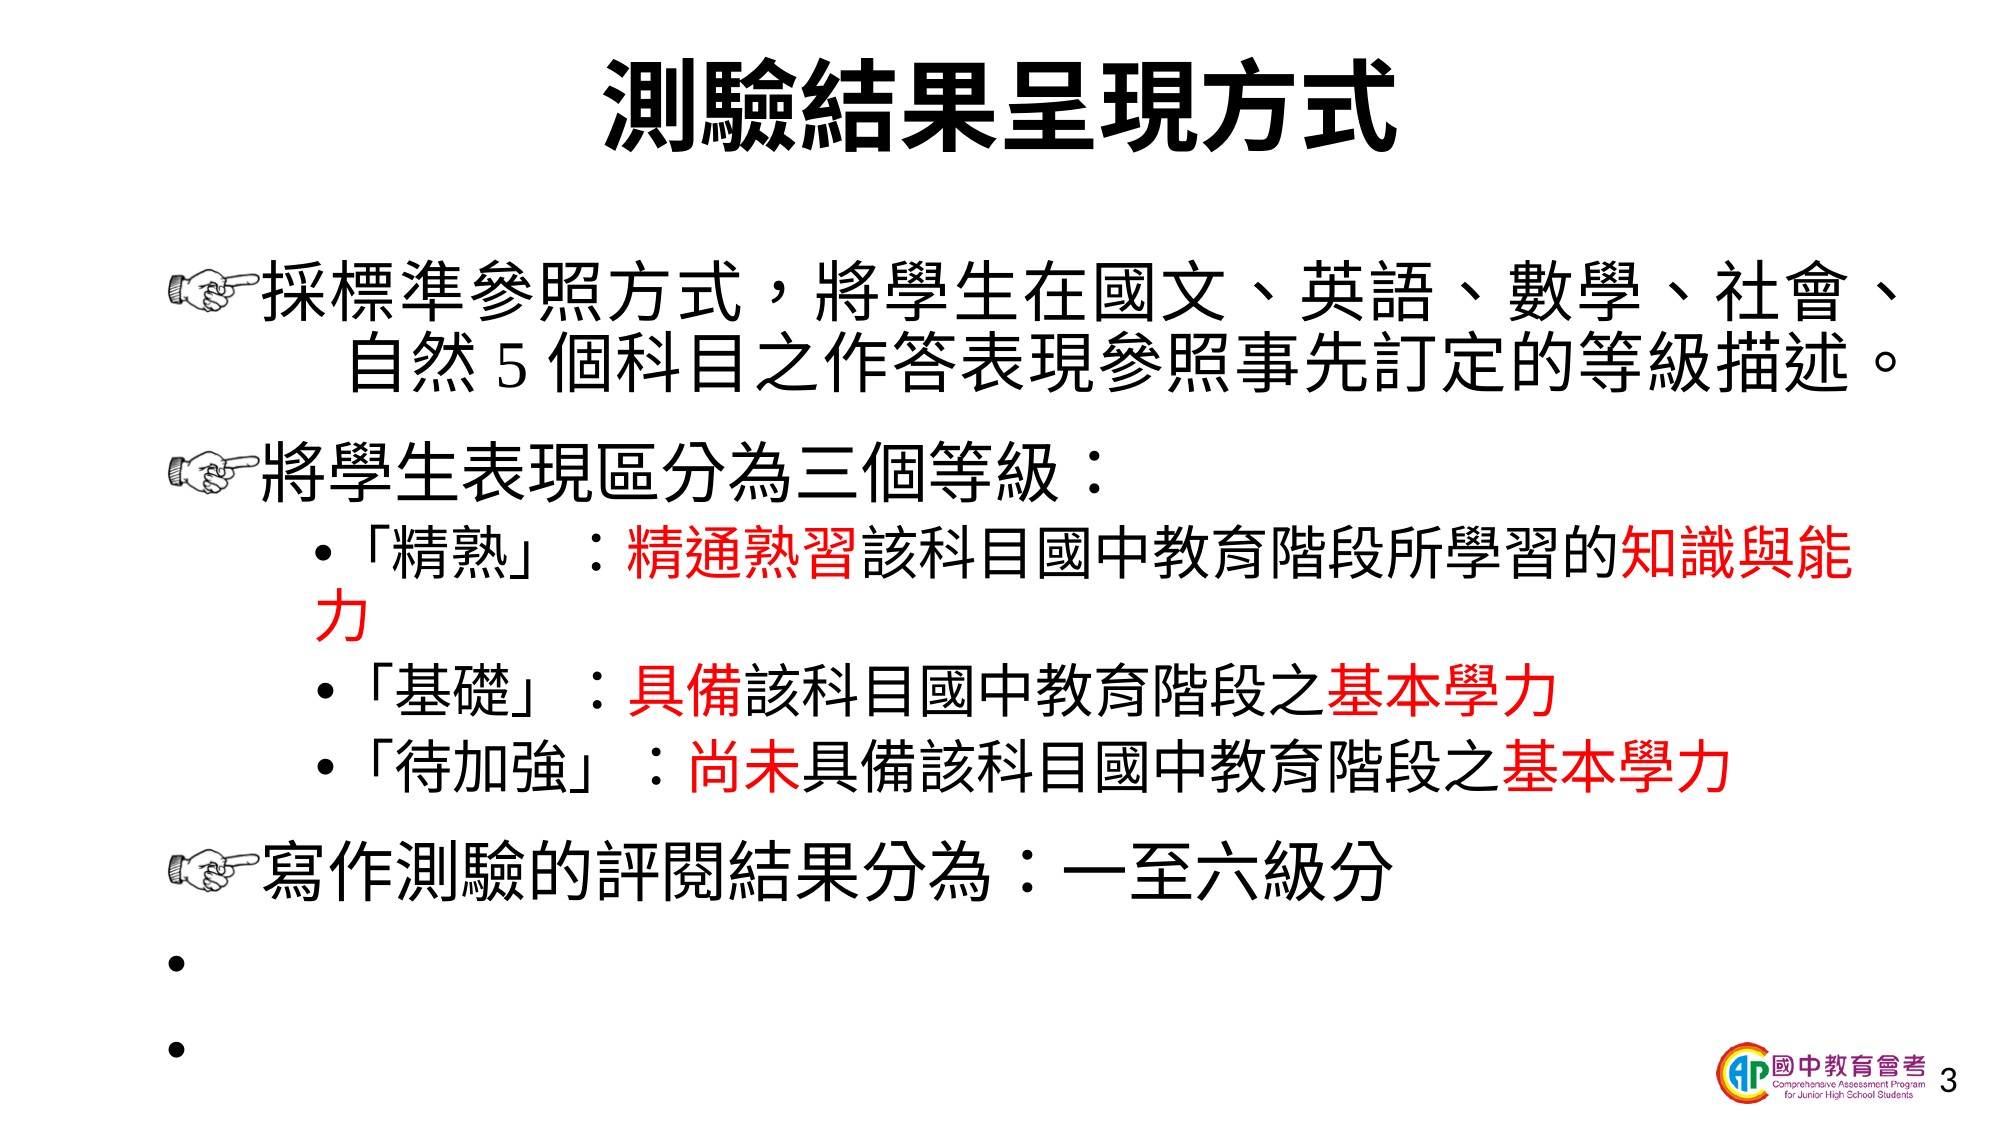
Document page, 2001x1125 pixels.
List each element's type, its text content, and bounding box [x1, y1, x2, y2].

title 測驗結果呈現方式 [137, 2, 1863, 220]
text_box [1923, 1047, 2000, 1108]
list 採標準參照方式，將學生在國文、英語、數學、社會、自然5個科目之作答表現參照事先訂定的等級描述。 將學生表現區分為三個等級： 「精熟」：精通熟習該科目國中教育階段所學習的知識與能力 「基礎」：具備該科目國中教育階段之基本學力 「待加強」：尚未具備該科目國中教育階段之基本學力 寫作測驗的評閱結果分為：一至六級分 [151, 250, 1869, 994]
